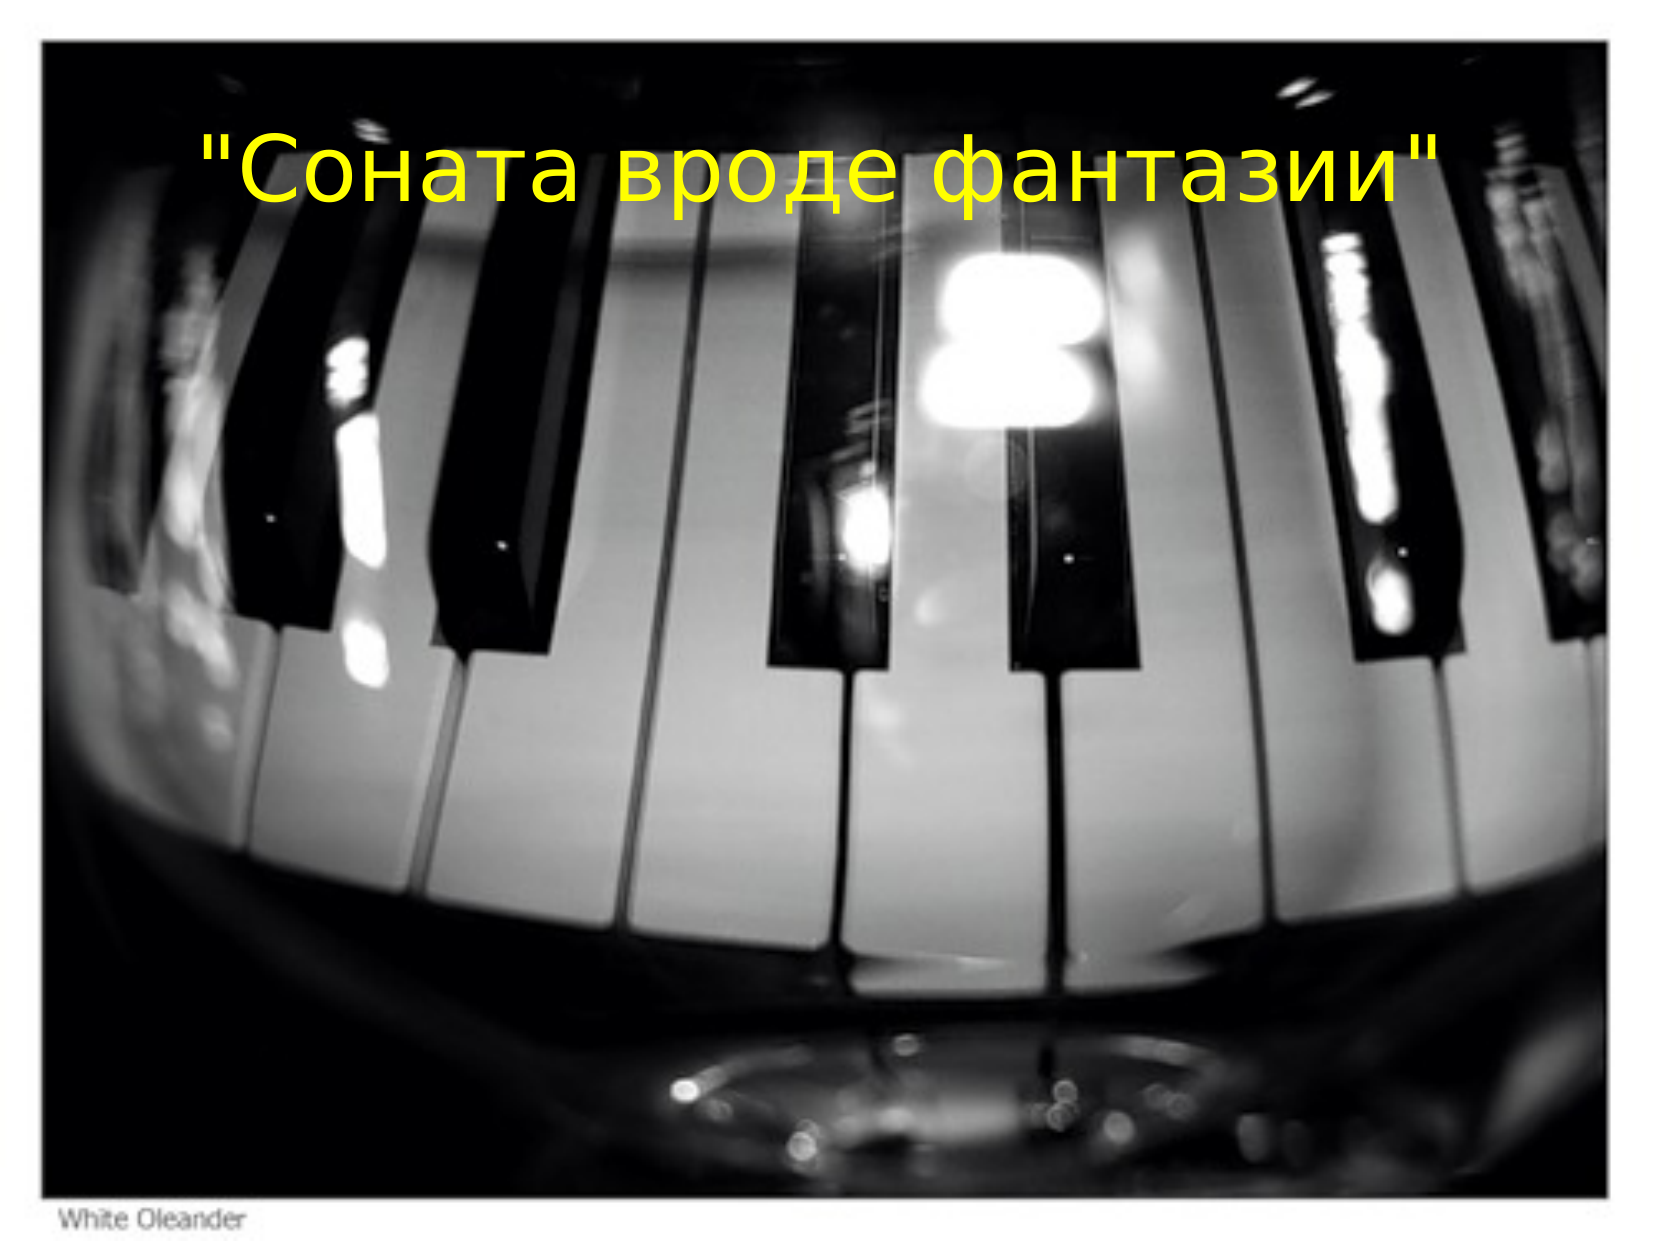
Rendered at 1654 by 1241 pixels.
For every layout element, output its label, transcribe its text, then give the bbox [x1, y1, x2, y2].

picture [0, 0, 1654, 1241]
title "Соната вроде фантазии" [76, 73, 1565, 266]
